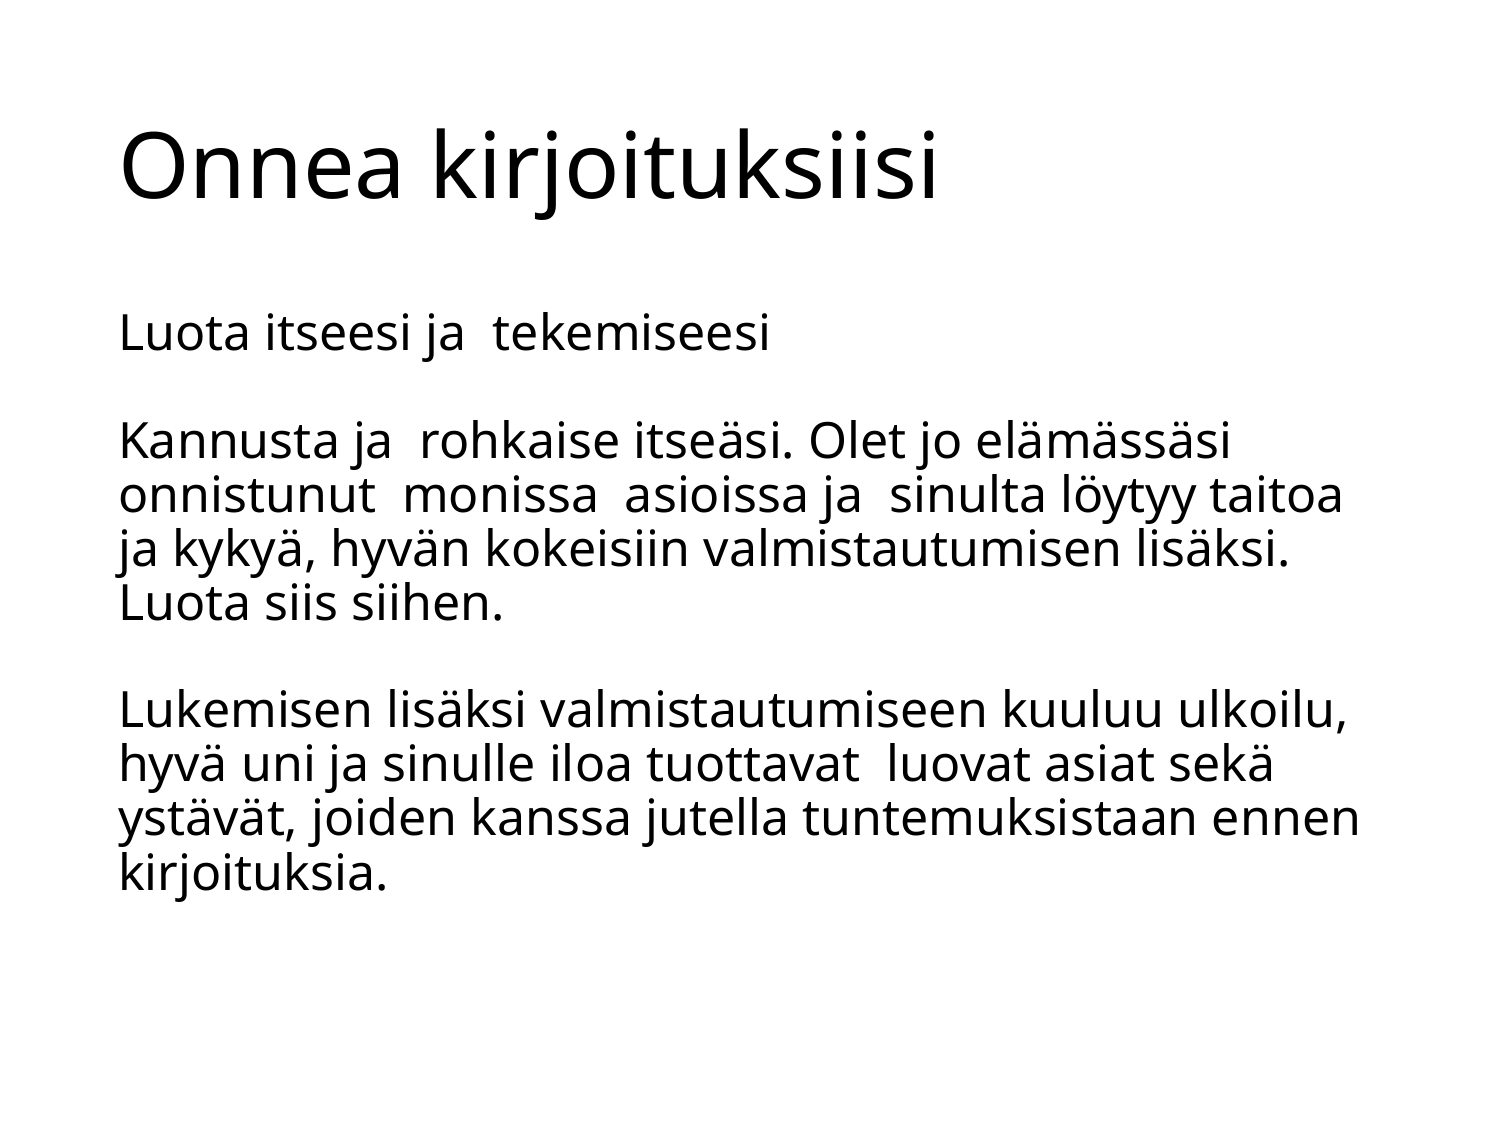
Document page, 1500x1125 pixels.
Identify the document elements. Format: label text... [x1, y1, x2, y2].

title Onnea kirjoituksiisi [103, 59, 1397, 278]
title Luota itseesi ja tekemiseesi Kannusta ja rohkaise itseäsi. Olet jo elämässäsi onnistunut monissa asioissa ja sinulta löytyy taitoa ja kykyä, hyvän kokeisiin valmistautumisen lisäksi. Luota siis siihen. Lukemisen lisäksi valmistautumiseen kuuluu ulkoilu, hyvä uni ja sinulle iloa tuottavat luovat asiat sekä ystävät, joiden kanssa jutella tuntemuksistaan ennen kirjoituksia. [103, 299, 1397, 1014]
